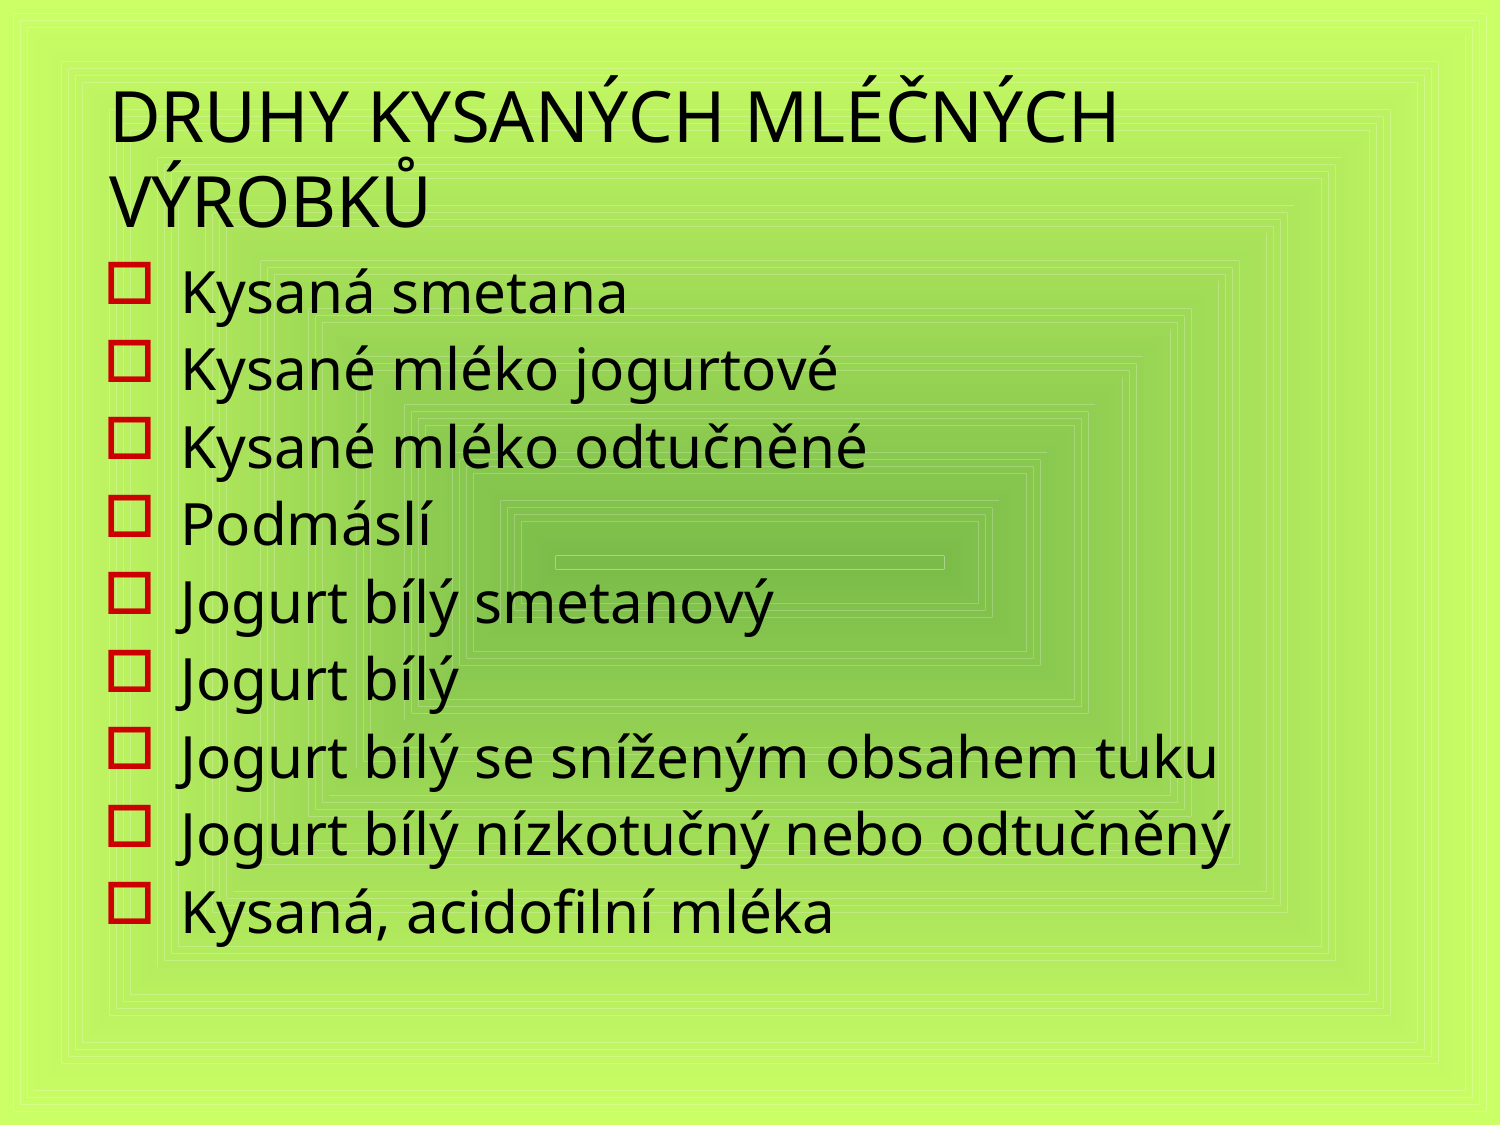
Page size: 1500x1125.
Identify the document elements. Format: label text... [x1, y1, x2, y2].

list Kysaná smetana Kysané mléko jogurtové Kysané mléko odtučněné Podmáslí Jogurt bílý smetanový Jogurt bílý Jogurt bílý se sníženým obsahem tuku Jogurt bílý nízkotučný nebo odtučněný Kysaná, acidofilní mléka [88, 255, 1401, 1094]
title DRUHY KYSANÝCH MLÉČNÝCH VÝROBKŮ [94, 49, 1407, 250]
